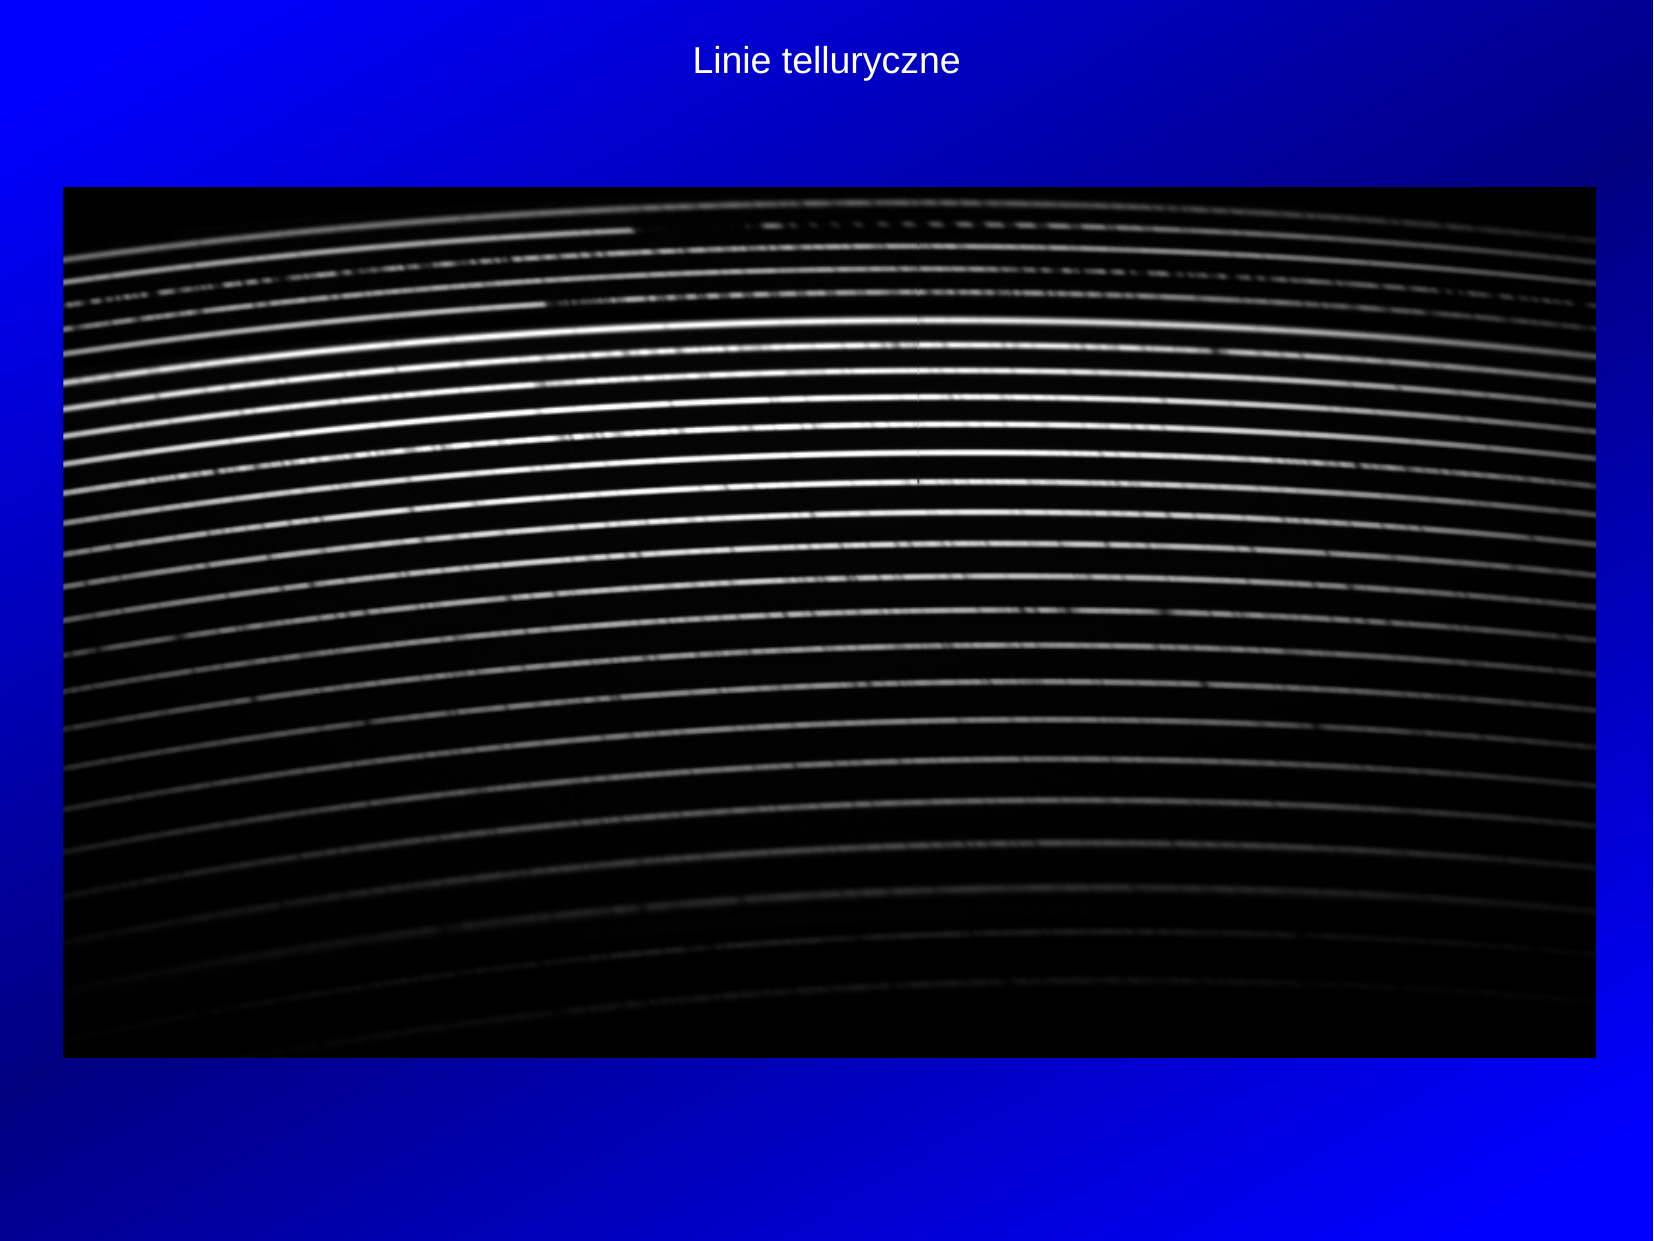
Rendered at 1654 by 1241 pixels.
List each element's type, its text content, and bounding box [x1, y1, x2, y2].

text_box Linie telluryczne [677, 31, 976, 89]
picture [63, 187, 1596, 1058]
